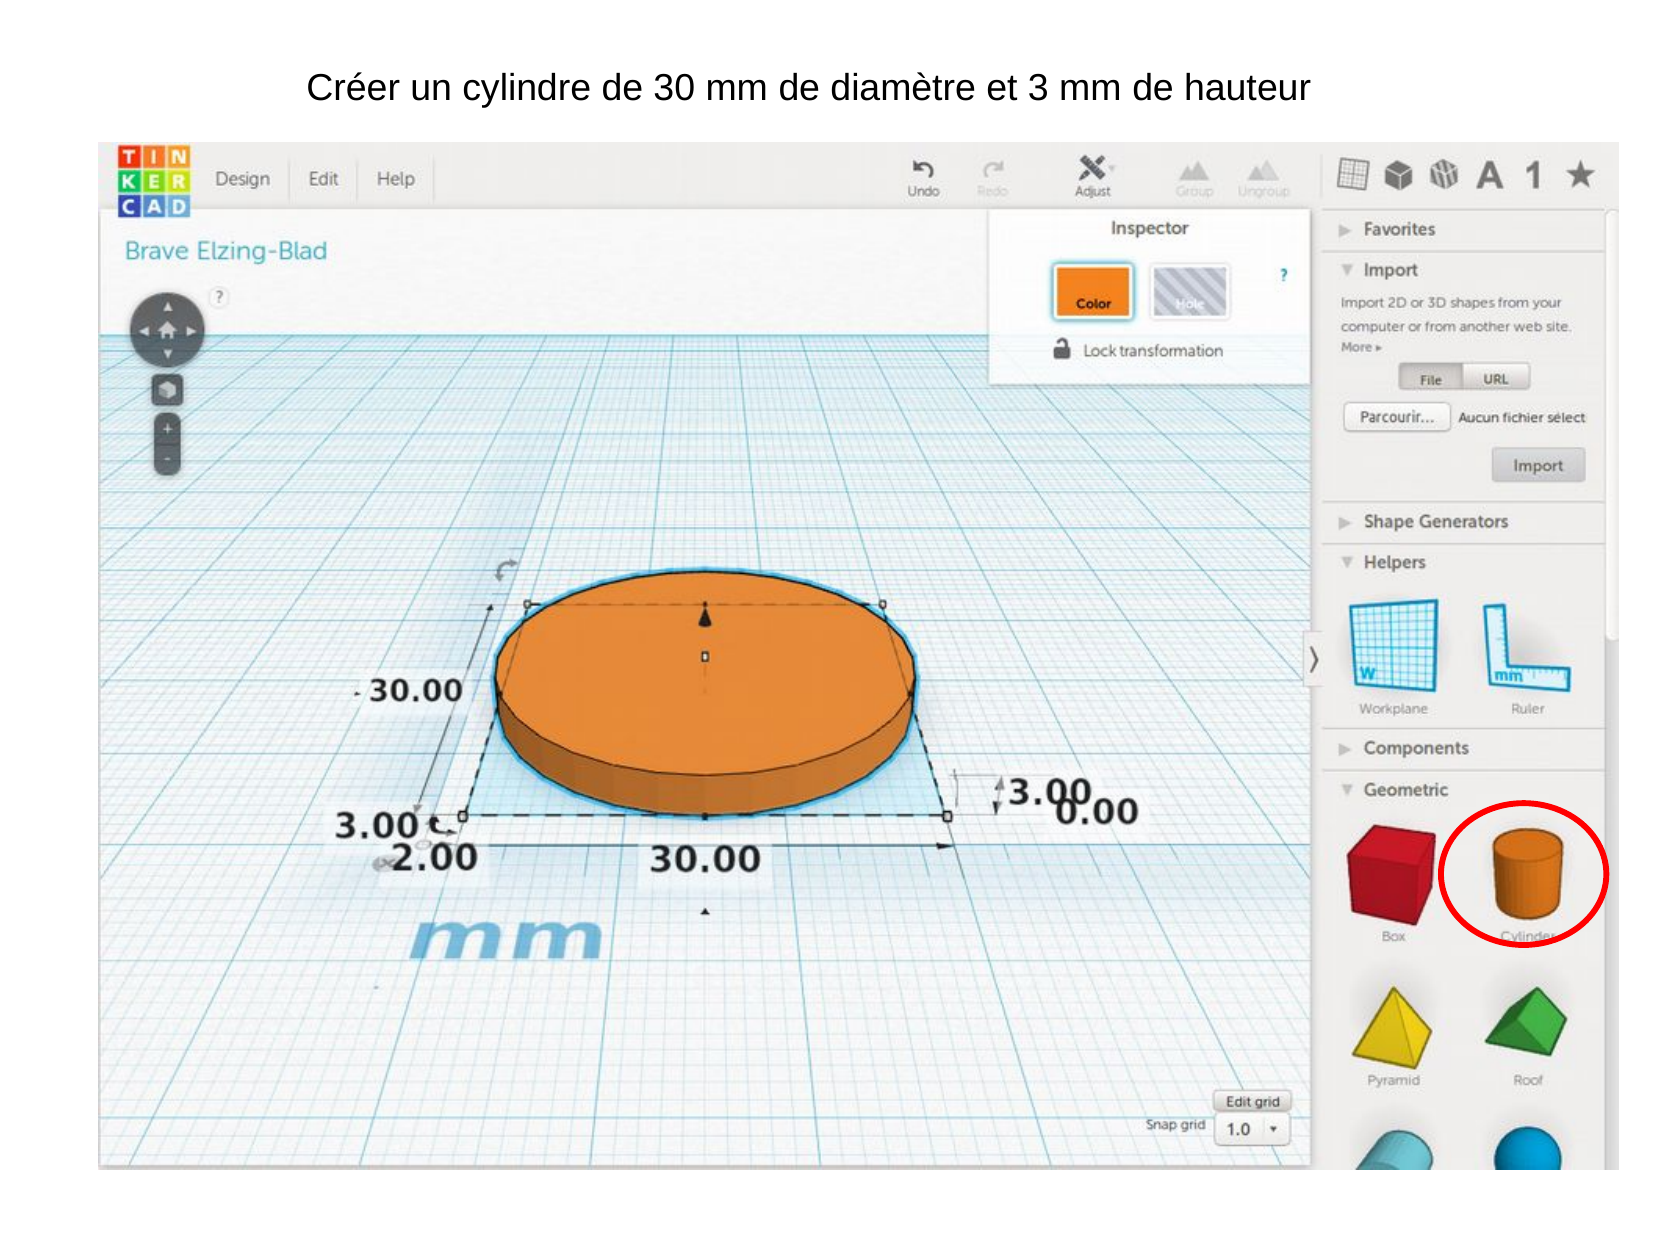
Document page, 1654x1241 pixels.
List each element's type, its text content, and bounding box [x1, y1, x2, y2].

text_box Créer un cylindre de 30 mm de diamètre et 3 mm de hauteur [94, 59, 1524, 116]
picture [98, 142, 1619, 1170]
